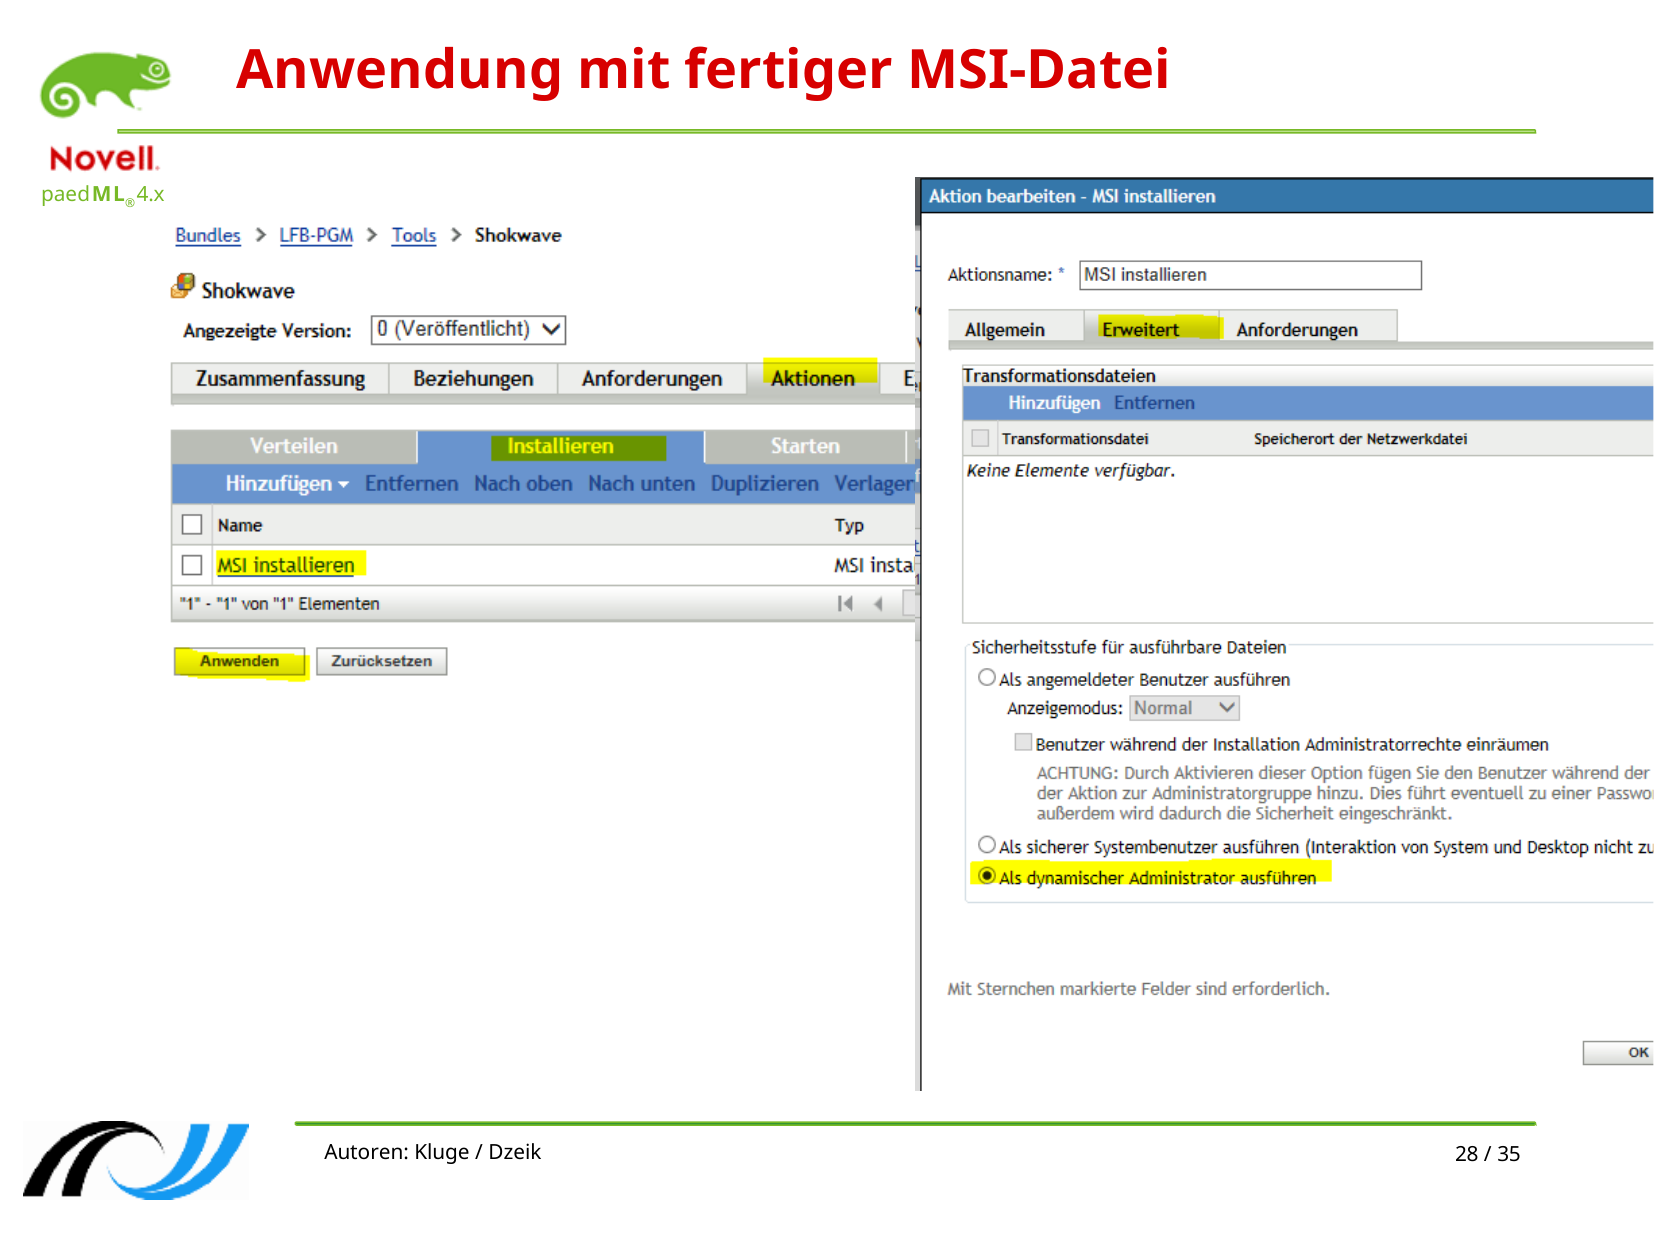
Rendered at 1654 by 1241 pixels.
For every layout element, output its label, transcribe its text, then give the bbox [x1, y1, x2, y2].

picture [26, 35, 184, 193]
picture [168, 177, 1654, 1091]
picture [23, 1121, 249, 1200]
title Anwendung mit fertiger MSI-Datei [236, 17, 1536, 119]
